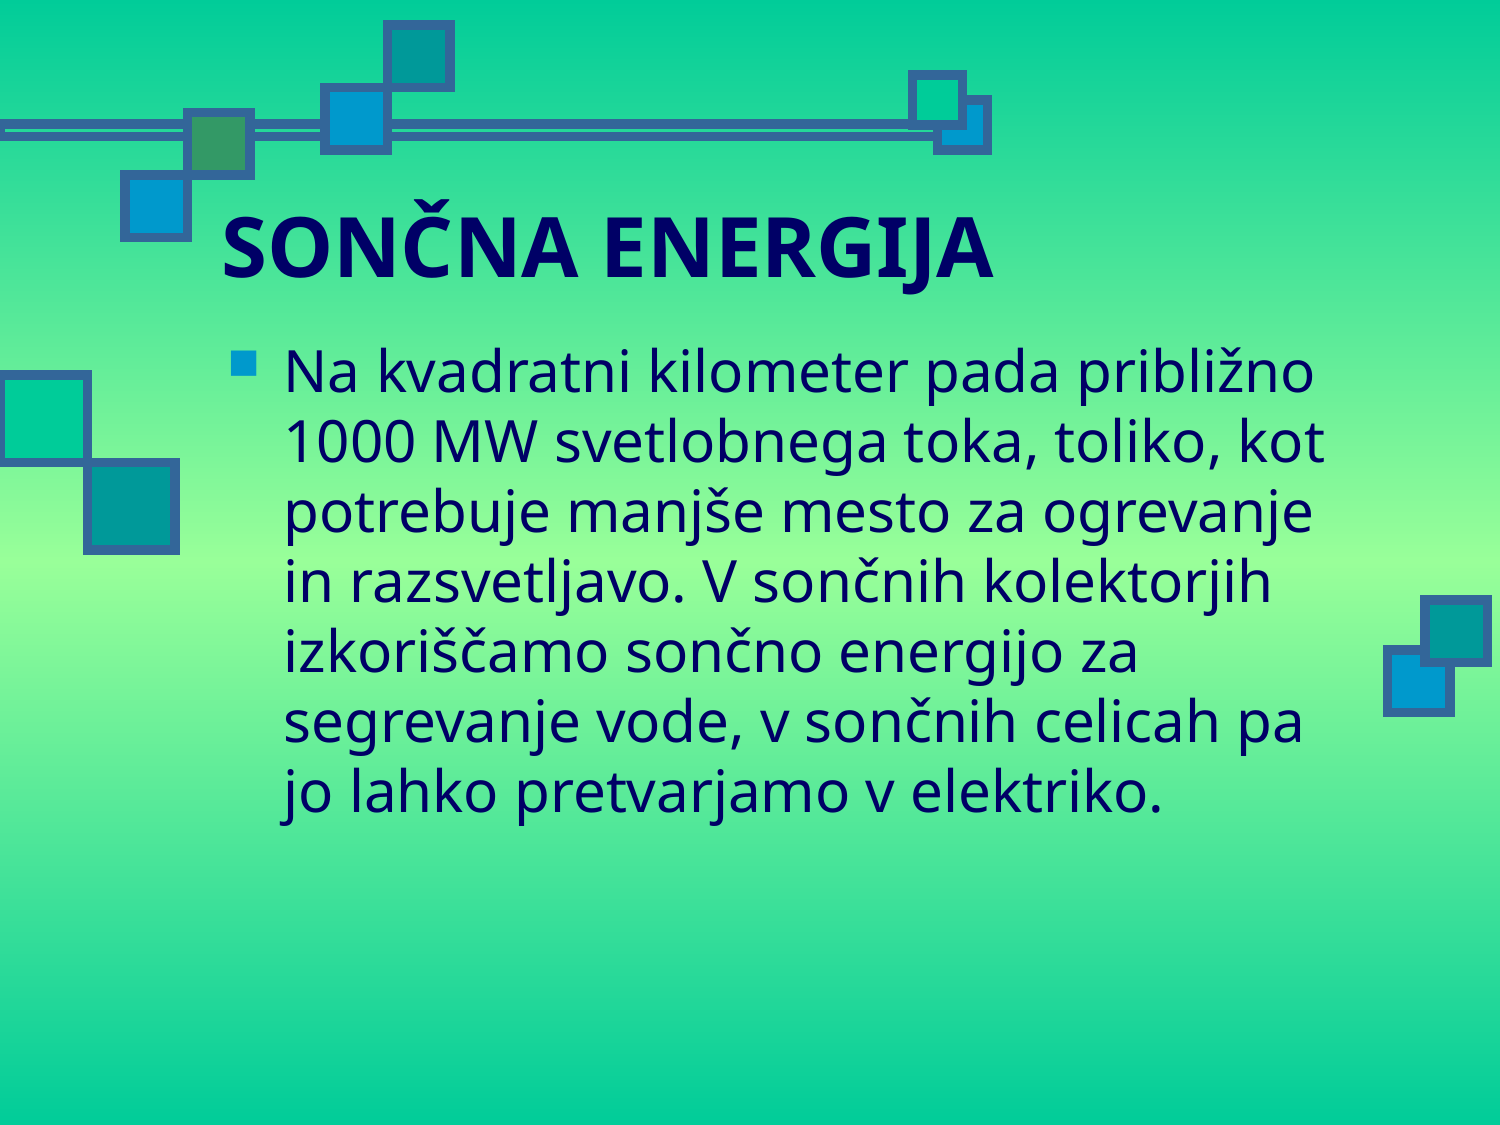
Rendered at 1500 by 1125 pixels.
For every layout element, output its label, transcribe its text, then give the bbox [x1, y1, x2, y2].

list Na kvadratni kilometer pada približno 1000 MW svetlobnega toka, toliko, kot potrebuje manjše mesto za ogrevanje in razsvetljavo. V sončnih kolektorjih izkoriščamo sončno energijo za segrevanje vode, v sončnih celicah pa jo lahko pretvarjamo v elektriko. [212, 326, 1375, 1013]
title SONČNA ENERGIJA [206, 125, 1369, 363]
